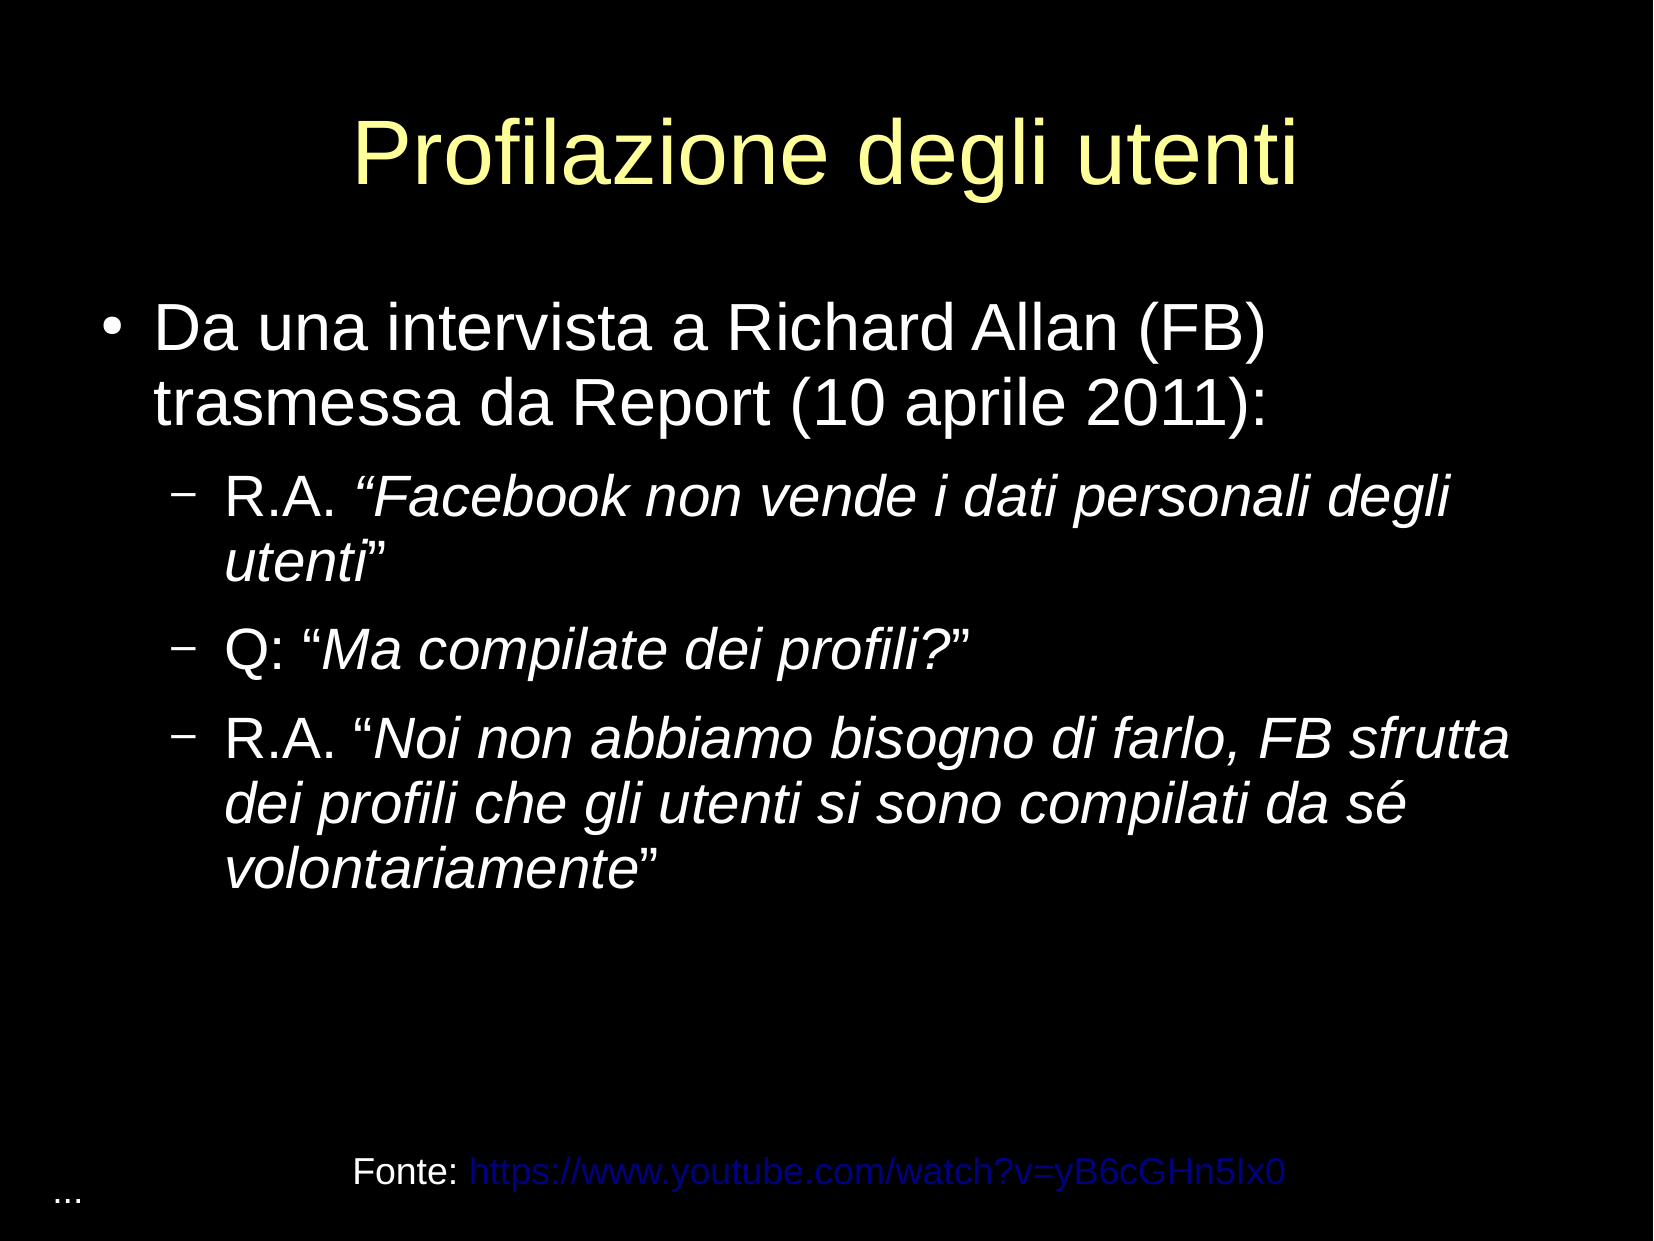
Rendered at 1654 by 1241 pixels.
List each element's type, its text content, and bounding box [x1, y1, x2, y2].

list Da una intervista a Richard Allan (FB) trasmessa da Report (10 aprile 2011): R.A. “Facebook non vende i dati personali degli utenti” Q: “Ma compilate dei profili?” R.A. “Noi non abbiamo bisogno di farlo, FB sfrutta dei profili che gli utenti si sono compilati da sé volontariamente” [82, 290, 1571, 1126]
title Profilazione degli utenti [82, 49, 1571, 257]
text_box ... [37, 1162, 226, 1220]
text_box Fonte: https://www.youtube.com/watch?v=yB6cGHn5Ix0 [337, 1143, 1313, 1201]
